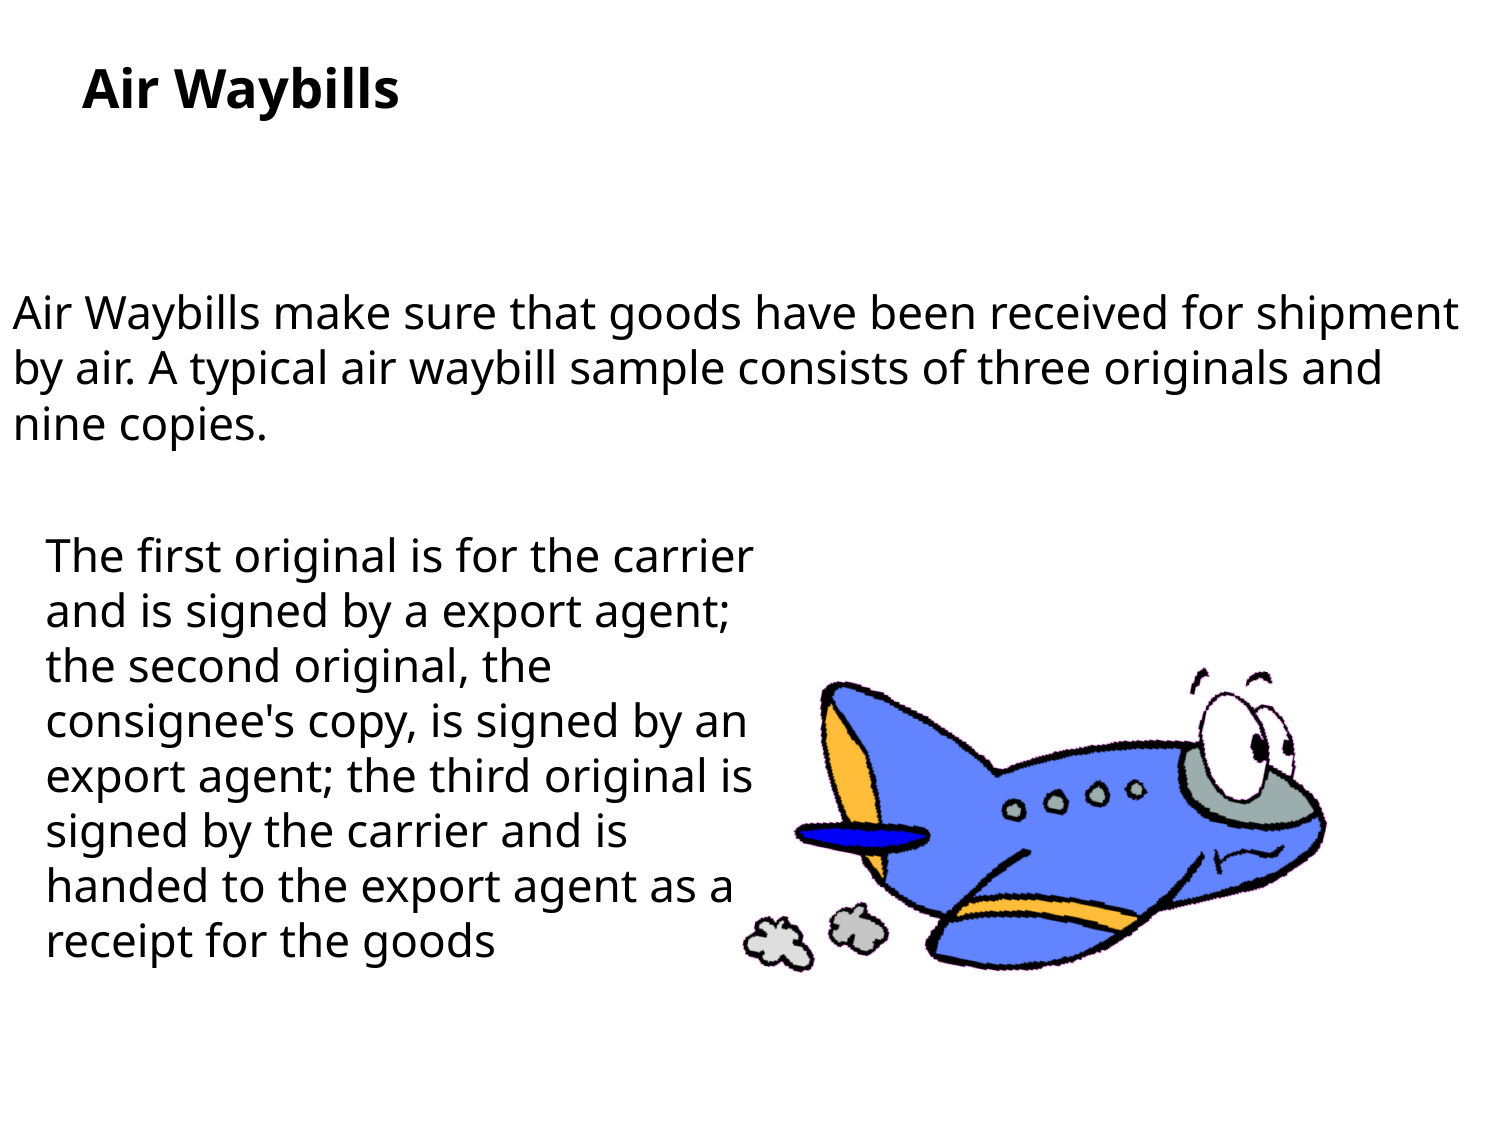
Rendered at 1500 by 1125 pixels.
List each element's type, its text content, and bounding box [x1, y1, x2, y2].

text_box The first original is for the carrier and is signed by a export agent; the second original, the consignee's copy, is signed by an export agent; the third original is signed by the carrier and is handed to the export agent as a receipt for the goods [30, 519, 780, 975]
text_box Air Waybills make sure that goods have been received for shipment by air. A typical air waybill sample consists of three originals and nine copies. [0, 276, 1489, 532]
picture [737, 576, 1359, 1075]
text_box Air Waybills [67, 47, 497, 142]
